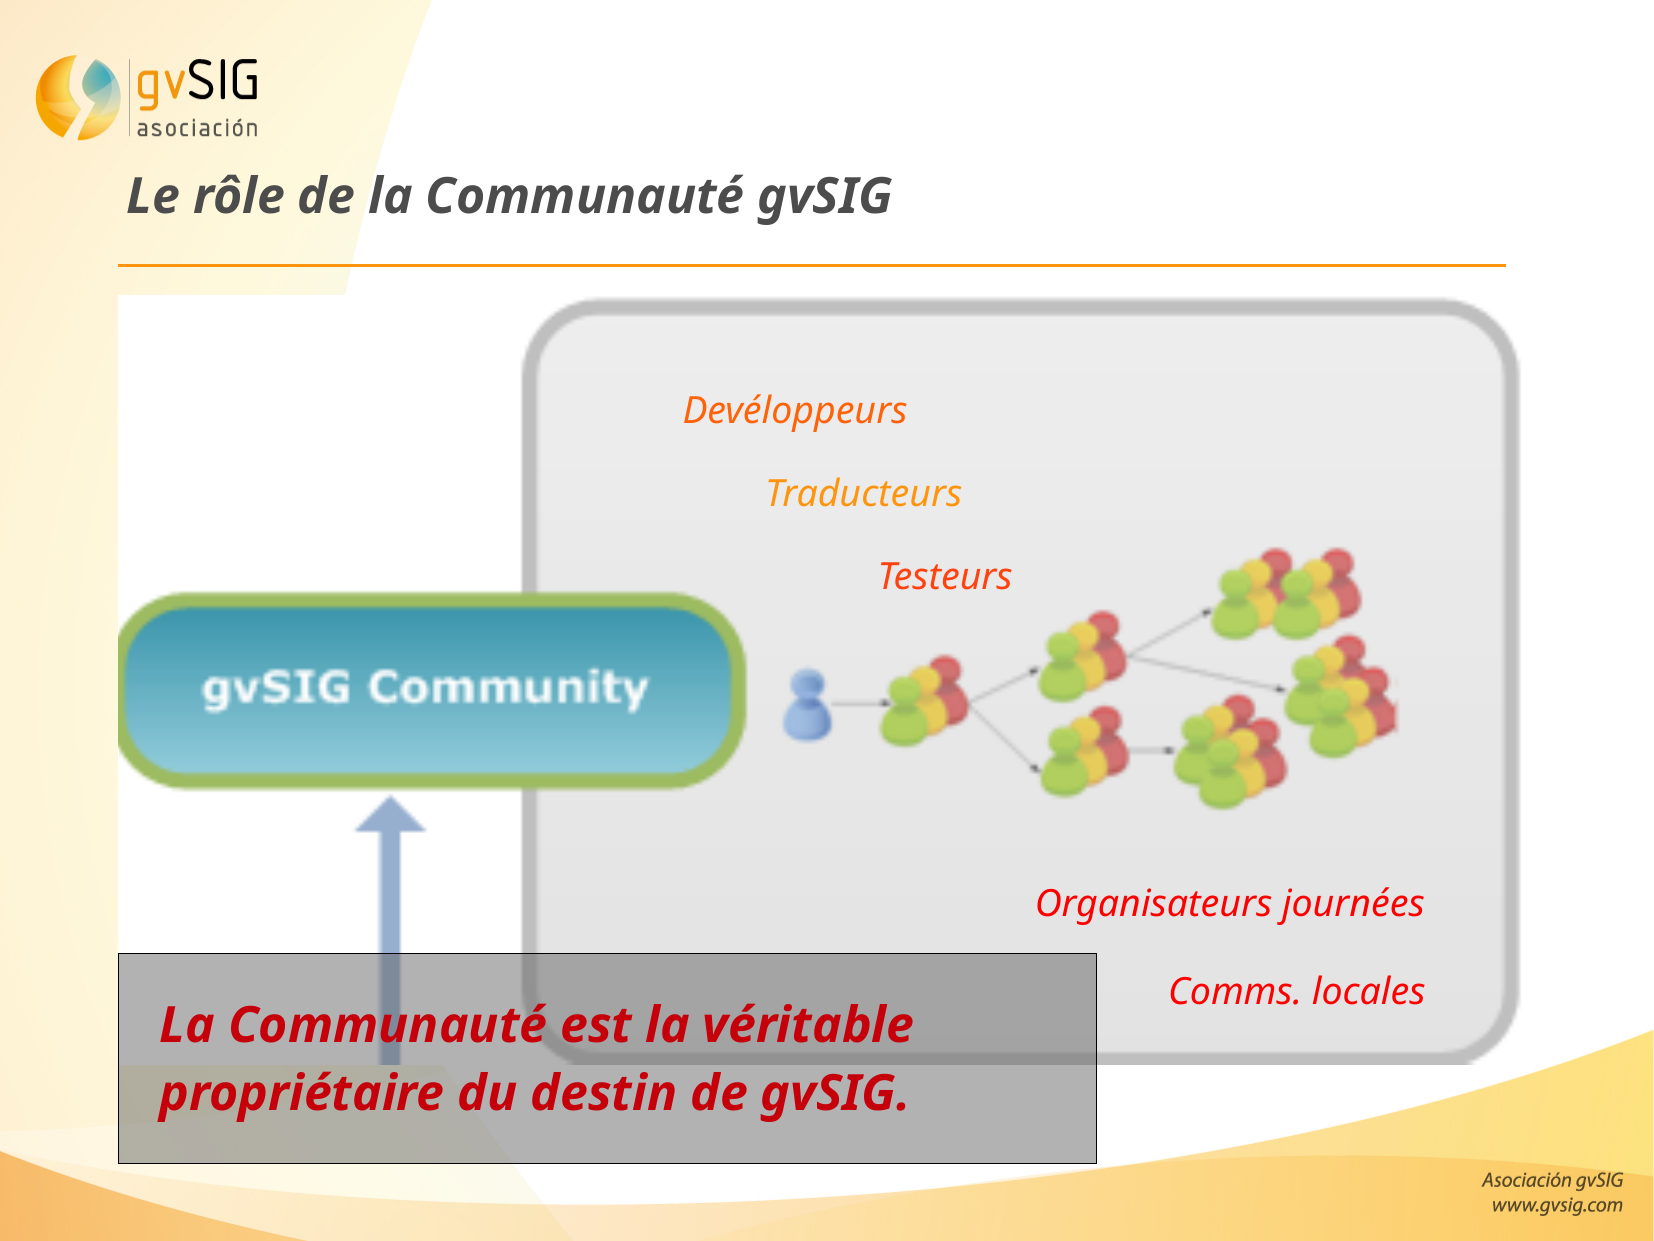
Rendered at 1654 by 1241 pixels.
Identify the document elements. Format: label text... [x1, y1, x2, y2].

text_box La Communauté est la véritable propriétaire du destin de gvSIG. [159, 998, 1111, 1116]
text_box Le rôle de la Communauté gvSIG [126, 165, 1078, 224]
text_box Traducteurs [765, 462, 1113, 522]
text_box [118, 953, 1097, 1164]
text_box Comms. locales [1168, 960, 1504, 1020]
text_box Devéloppeurs [682, 380, 1030, 439]
picture [0, 0, 1654, 1241]
text_box Testeurs [877, 545, 1225, 604]
text_box Organisateurs journées [1034, 872, 1489, 931]
